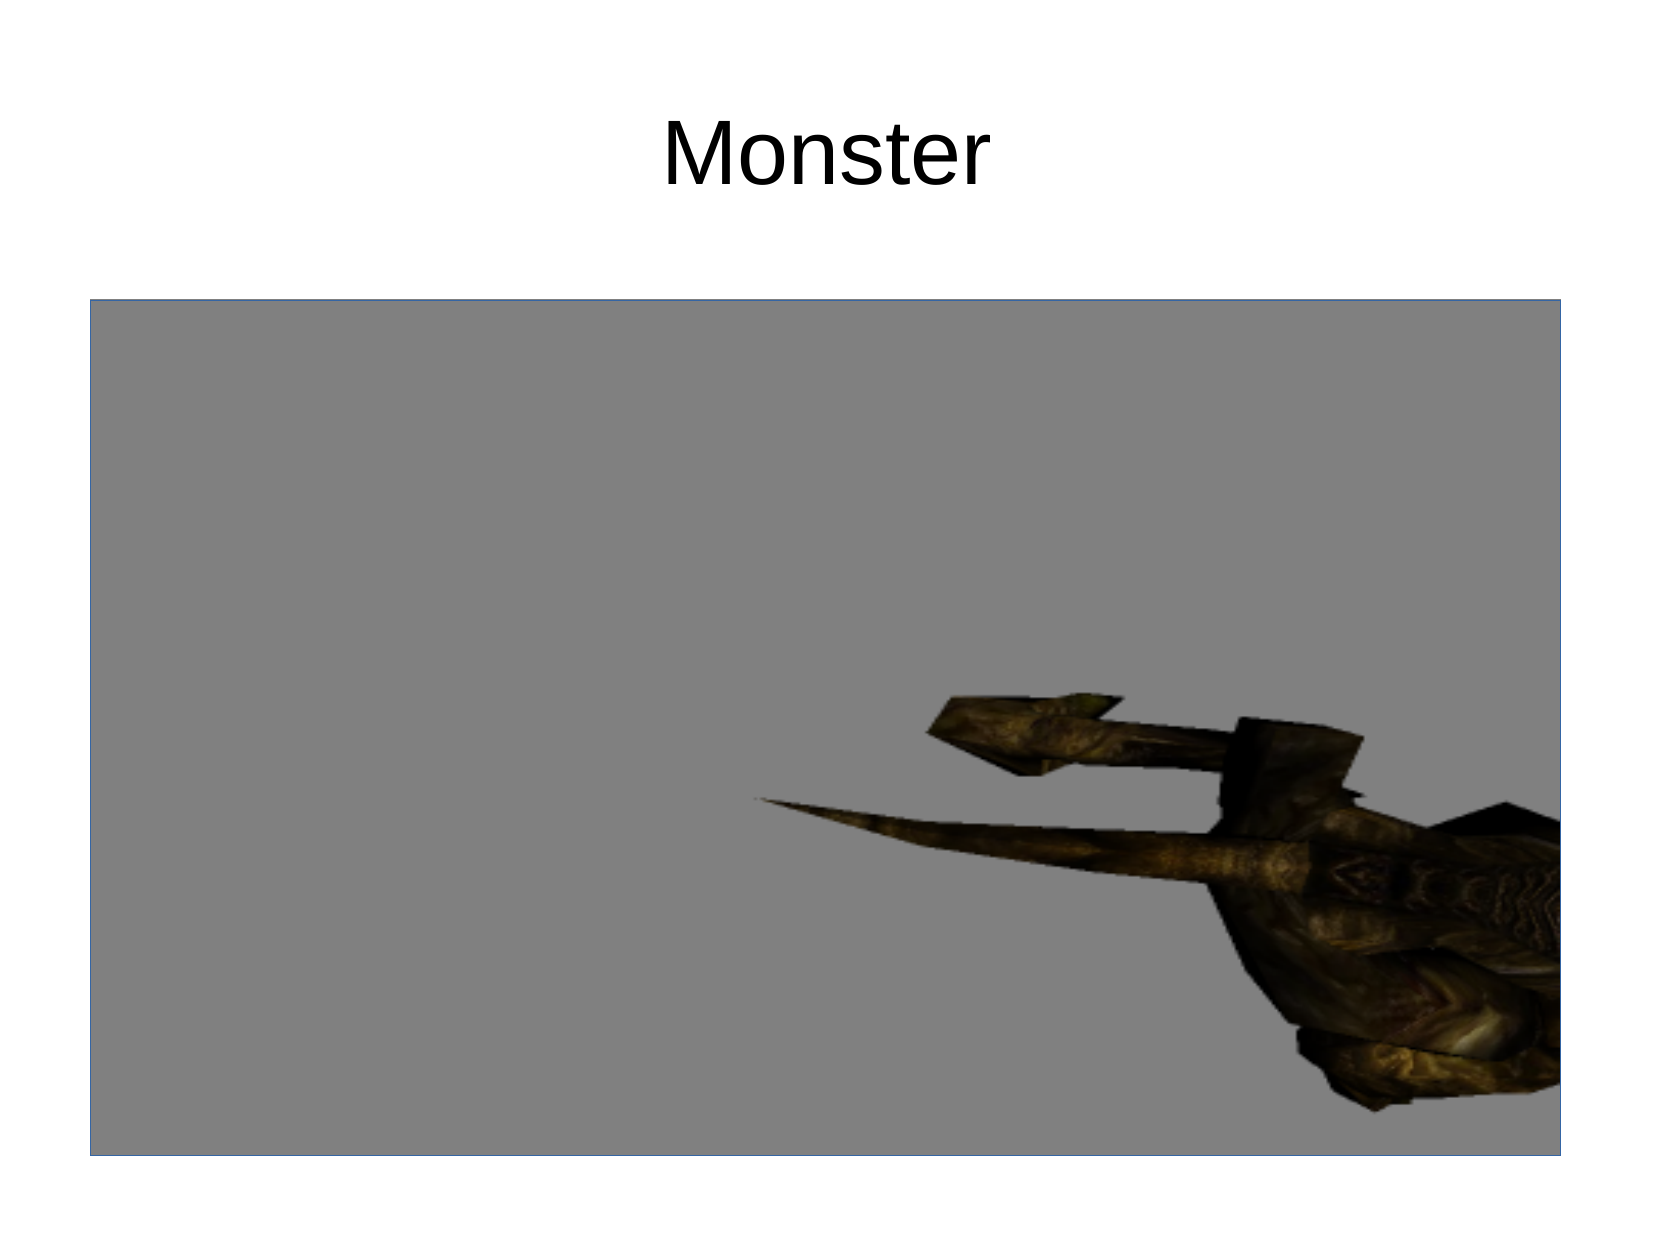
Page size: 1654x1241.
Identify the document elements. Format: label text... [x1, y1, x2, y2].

picture [90, 300, 1561, 1156]
title Monster [82, 49, 1571, 257]
